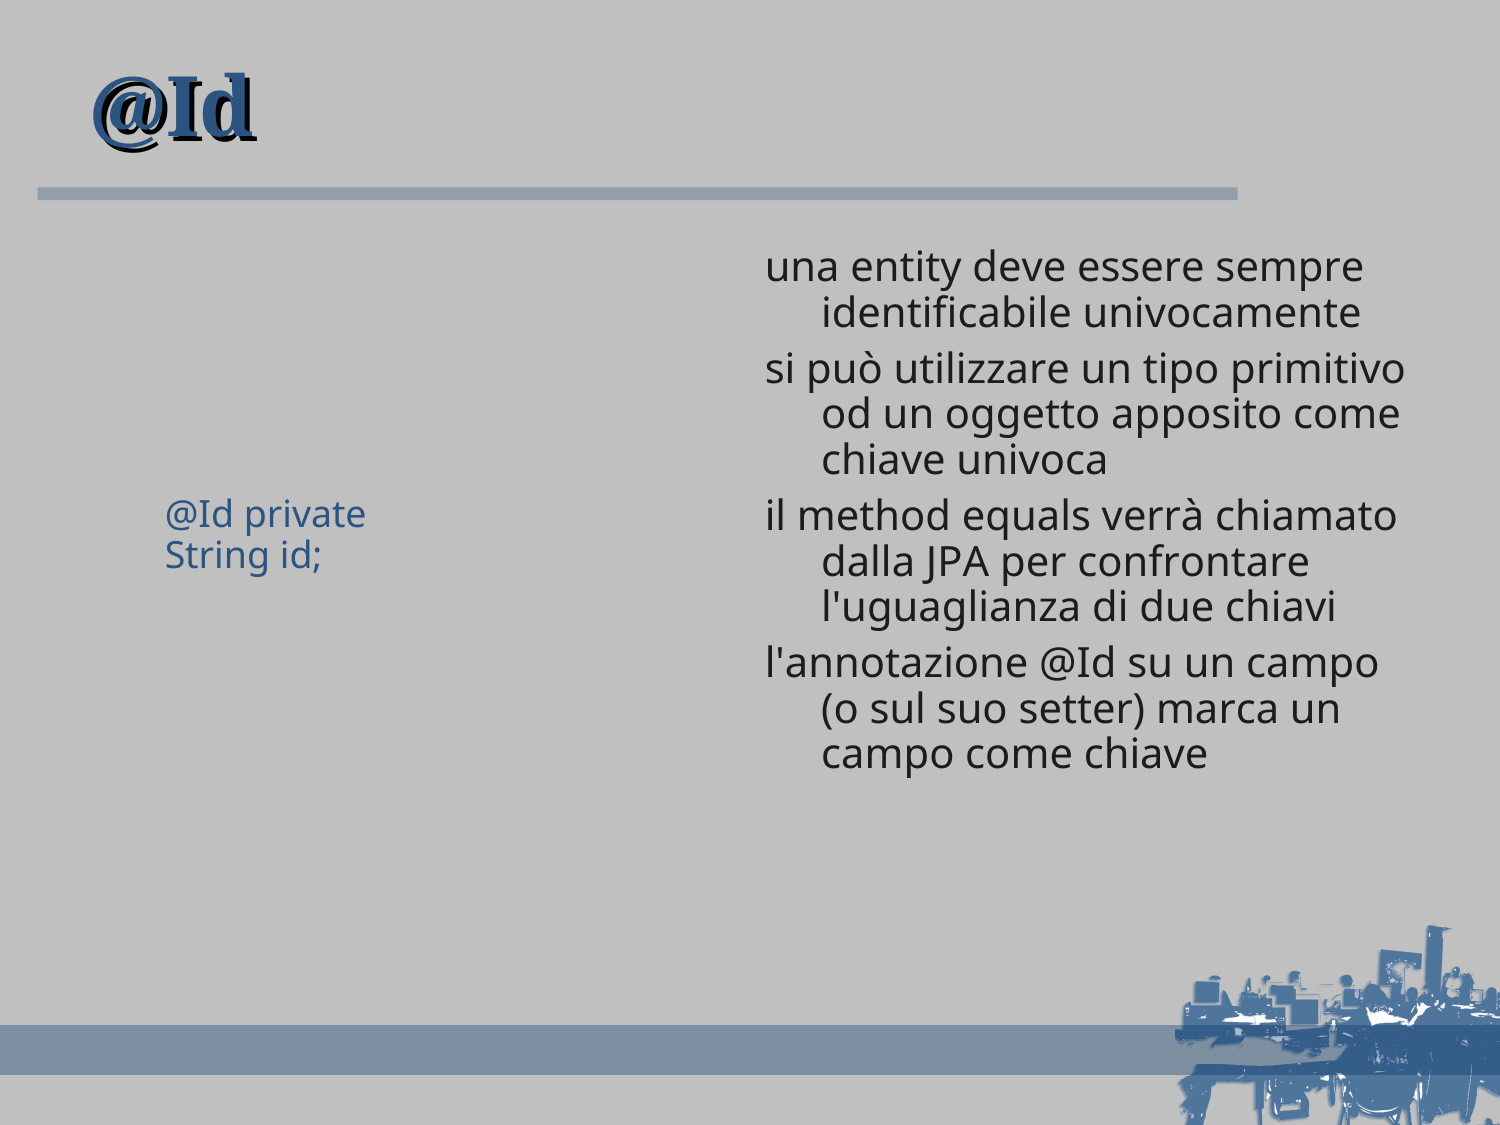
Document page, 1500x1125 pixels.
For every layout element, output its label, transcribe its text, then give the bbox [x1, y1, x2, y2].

list una entity deve essere sempre identificabile univocamente si può utilizzare un tipo primitivo od un oggetto apposito come chiave univoca il method equals verrà chiamato dalla JPA per confrontare l'uguaglianza di due chiavi l'annotazione @Id su un campo (o sul suo setter) marca un campo come chiave [750, 237, 1426, 1006]
text_box @Id private String id; [150, 487, 613, 659]
title @Id [75, 35, 1426, 174]
